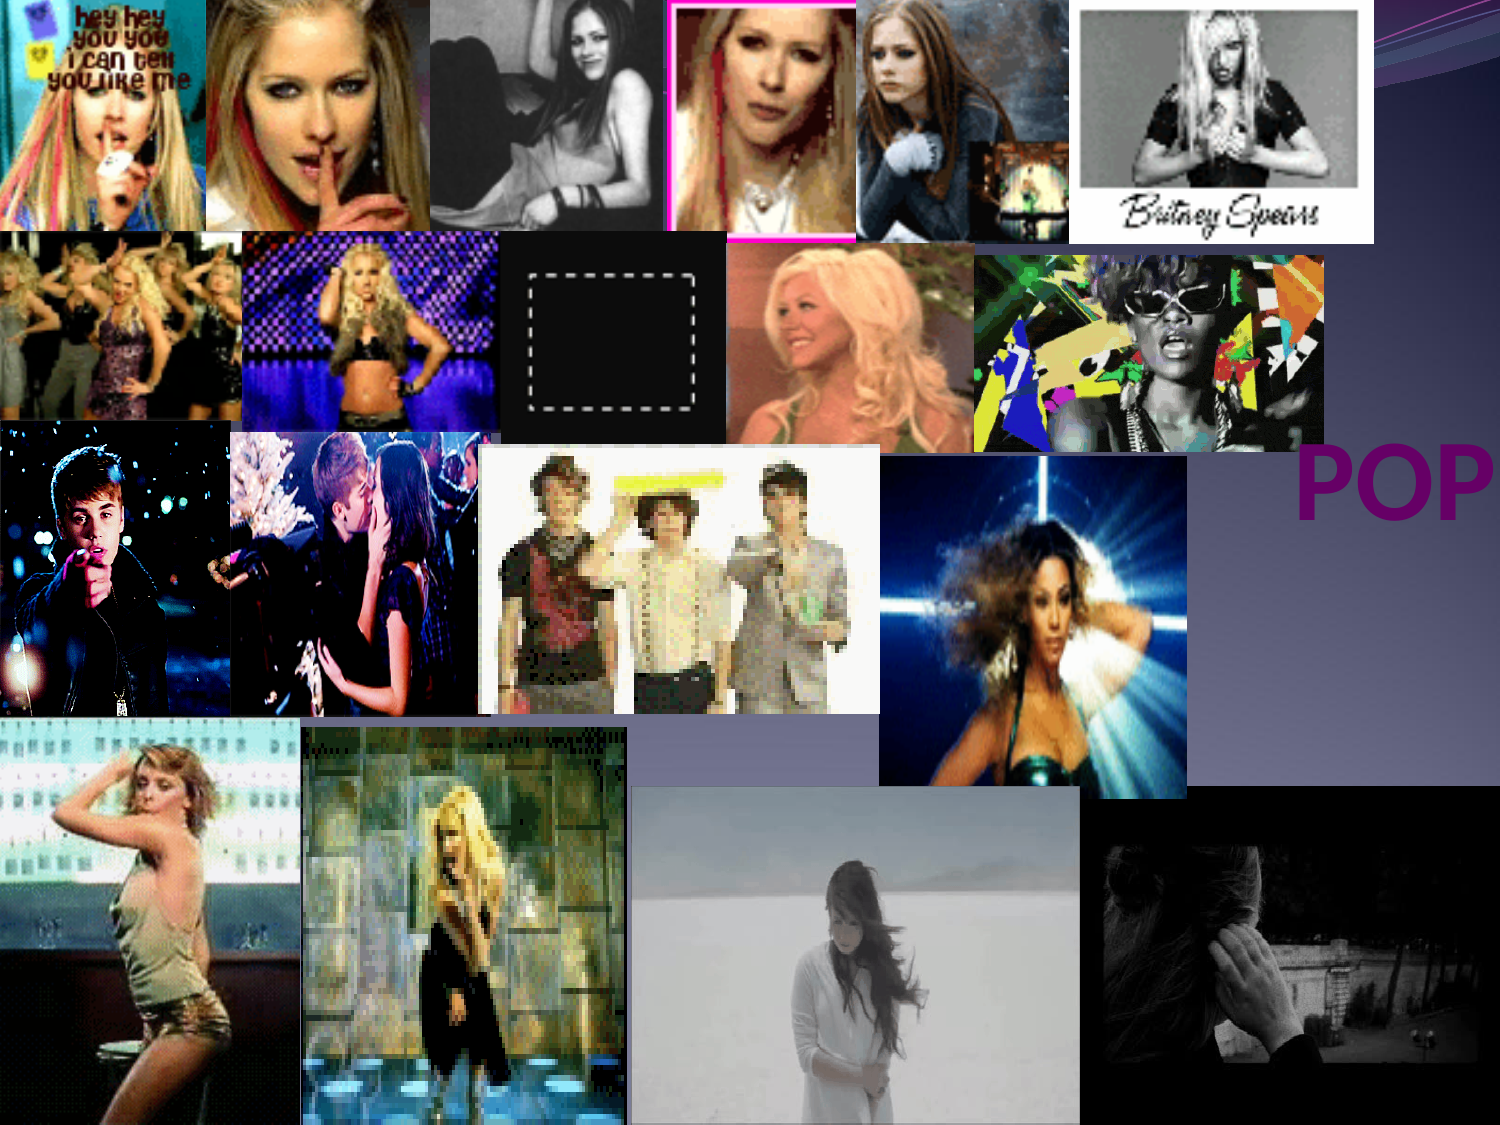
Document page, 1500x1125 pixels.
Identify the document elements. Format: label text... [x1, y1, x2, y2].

picture [0, 0, 1500, 1125]
title POP [1246, 361, 1500, 544]
